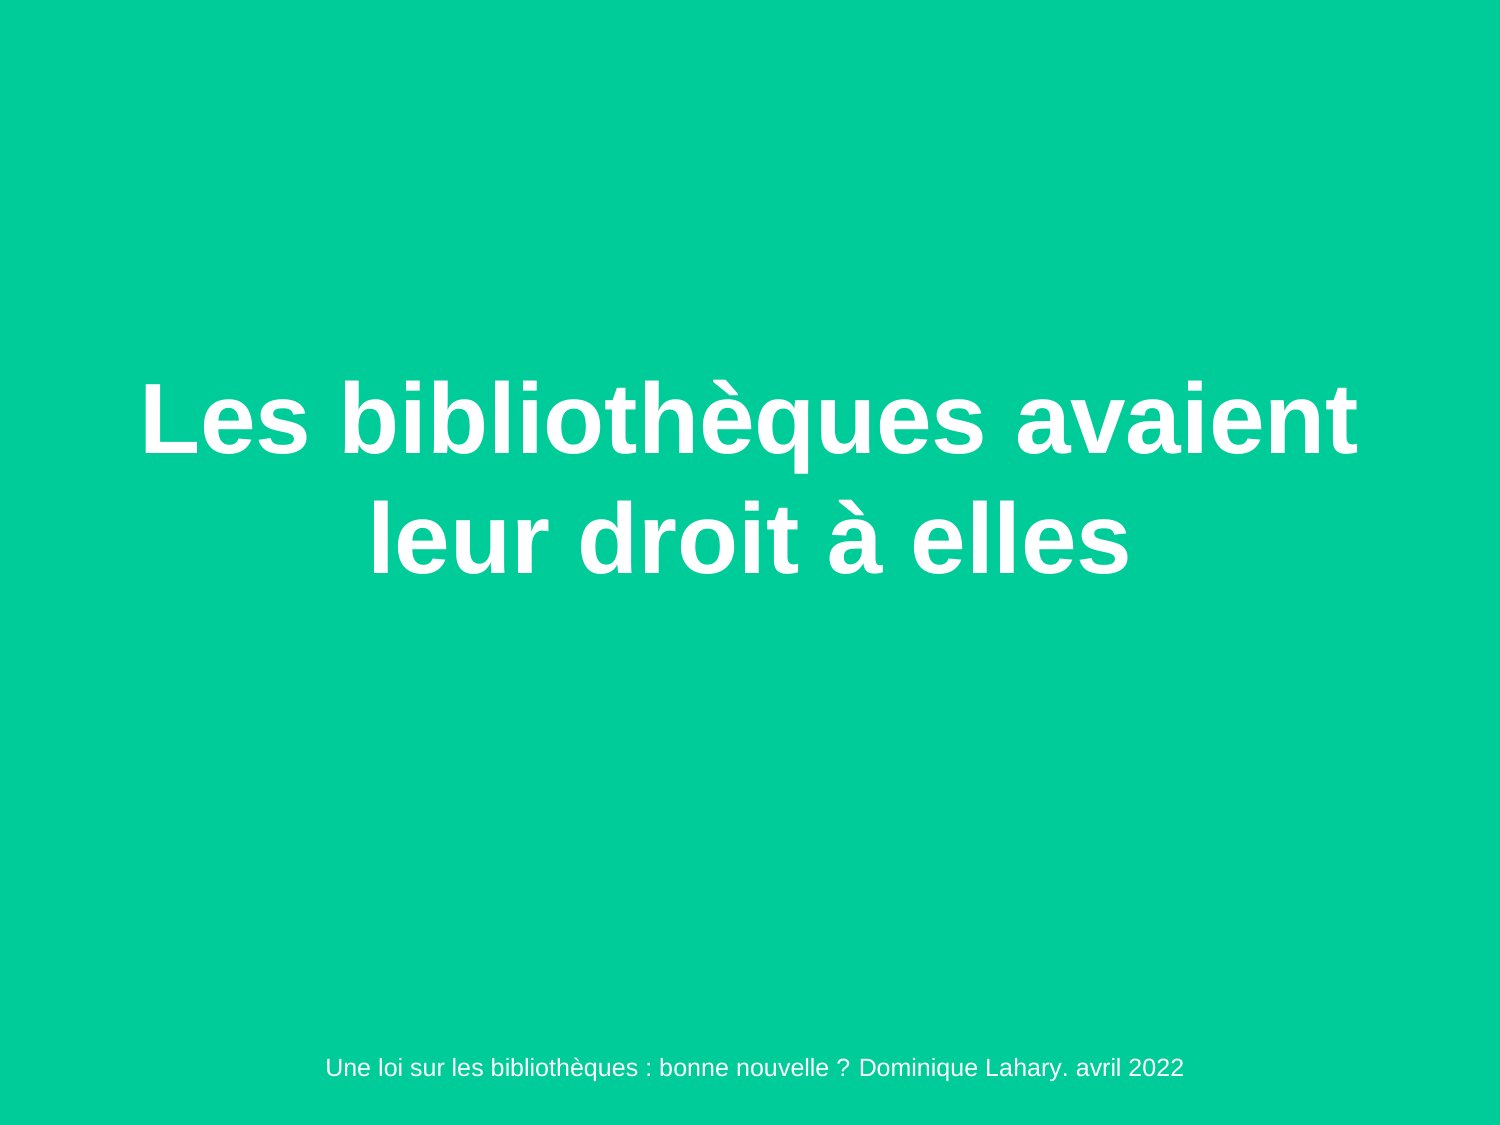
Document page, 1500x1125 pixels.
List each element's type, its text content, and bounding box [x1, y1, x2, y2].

list Les bibliothèques avaient leur droit à elles [53, 113, 1391, 764]
text_box Une loi sur les bibliothèques : bonne nouvelle ? Dominique Lahary. avril 2022 [55, 1044, 1456, 1120]
